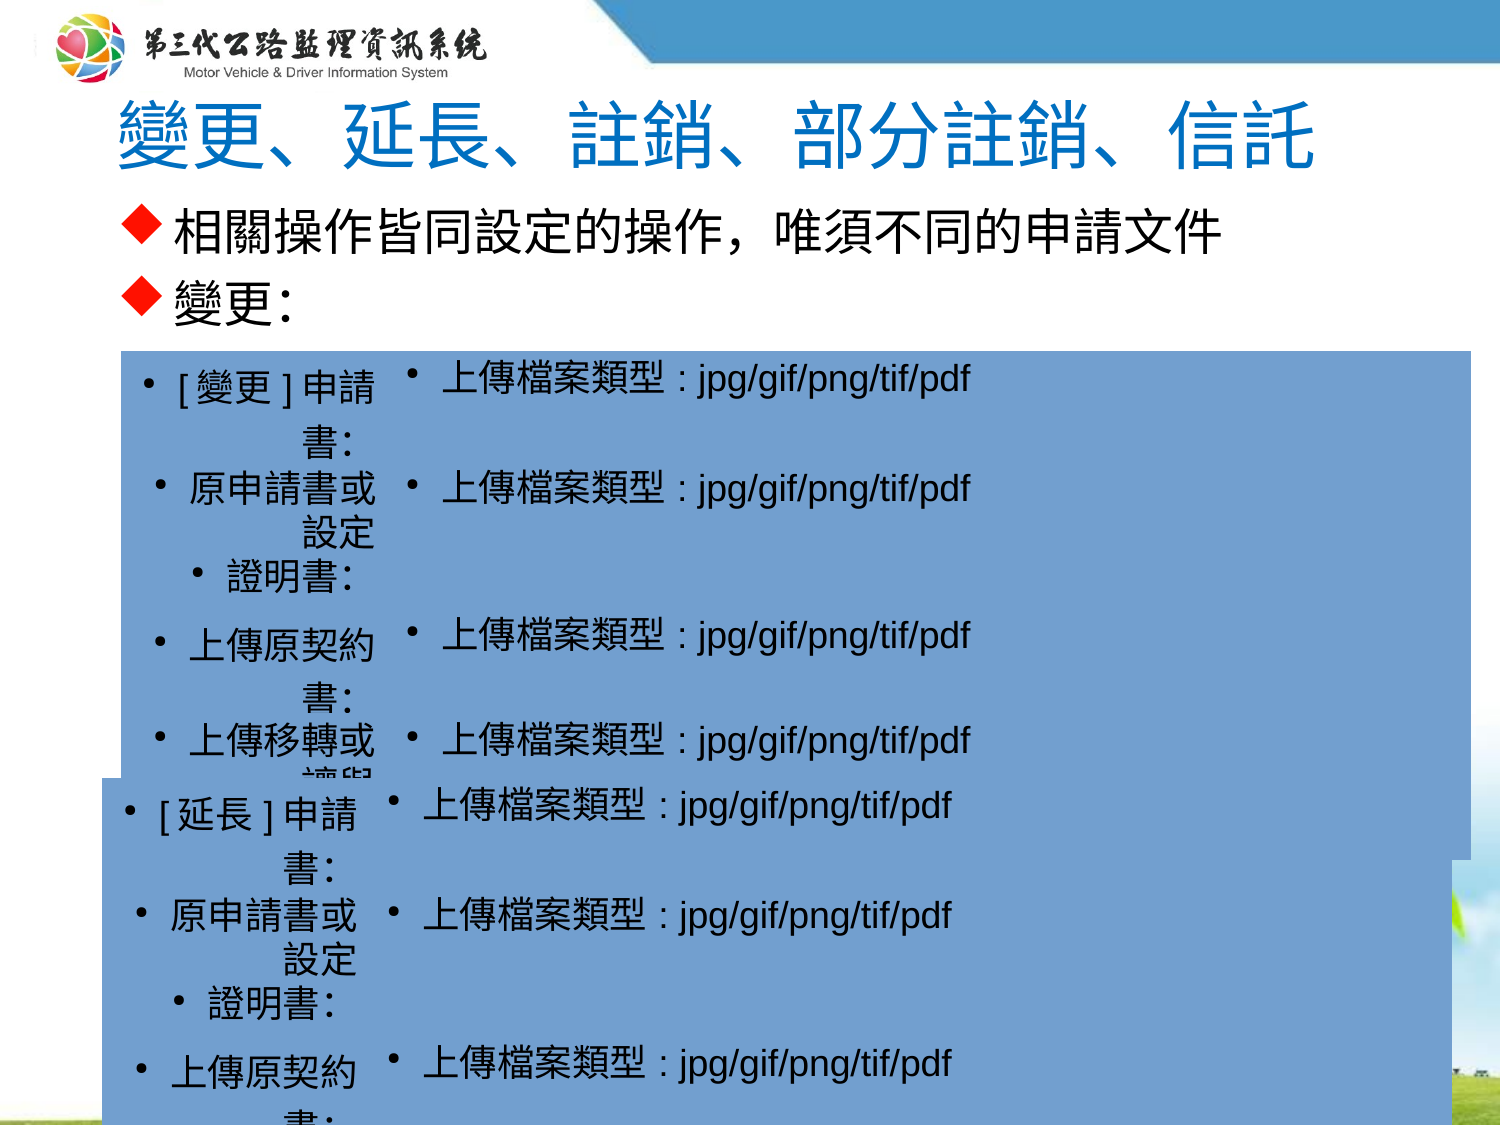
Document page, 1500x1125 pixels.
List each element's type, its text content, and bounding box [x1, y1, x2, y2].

text_box 變更、延長、註銷、部分註銷、信託 [114, 86, 1319, 276]
table_cell 上傳檔案類型: jpg/gif/png/tif/pdf [391, 713, 1471, 860]
text_box 相關操作皆同設定的操作，唯須不同的申請文件 變更： [113, 186, 1224, 333]
table_cell 上傳移轉或讓與 契約書： [121, 713, 391, 778]
table_cell 上傳檔案類型: jpg/gif/png/tif/pdf [372, 889, 1452, 1036]
table_cell 原申請書或設定 證明書： [102, 889, 372, 1036]
table_header 上傳檔案類型: jpg/gif/png/tif/pdf [372, 778, 1452, 889]
table_cell 上傳檔案類型: jpg/gif/png/tif/pdf [391, 462, 1471, 608]
table_cell 上傳檔案類型: jpg/gif/png/tif/pdf [372, 1036, 1452, 1125]
table_cell 原申請書或設定 證明書： [121, 462, 391, 608]
table_cell 上傳檔案類型: jpg/gif/png/tif/pdf [391, 608, 1471, 713]
text_box 延長： [113, 703, 121, 765]
table_cell 上傳原契約書： [121, 608, 391, 713]
table_header [變更]申請書： [121, 351, 391, 462]
table_cell 上傳原契約書： [102, 1036, 372, 1125]
table_header 上傳檔案類型: jpg/gif/png/tif/pdf [391, 351, 1471, 462]
table_header [延長]申請書： [102, 778, 372, 889]
